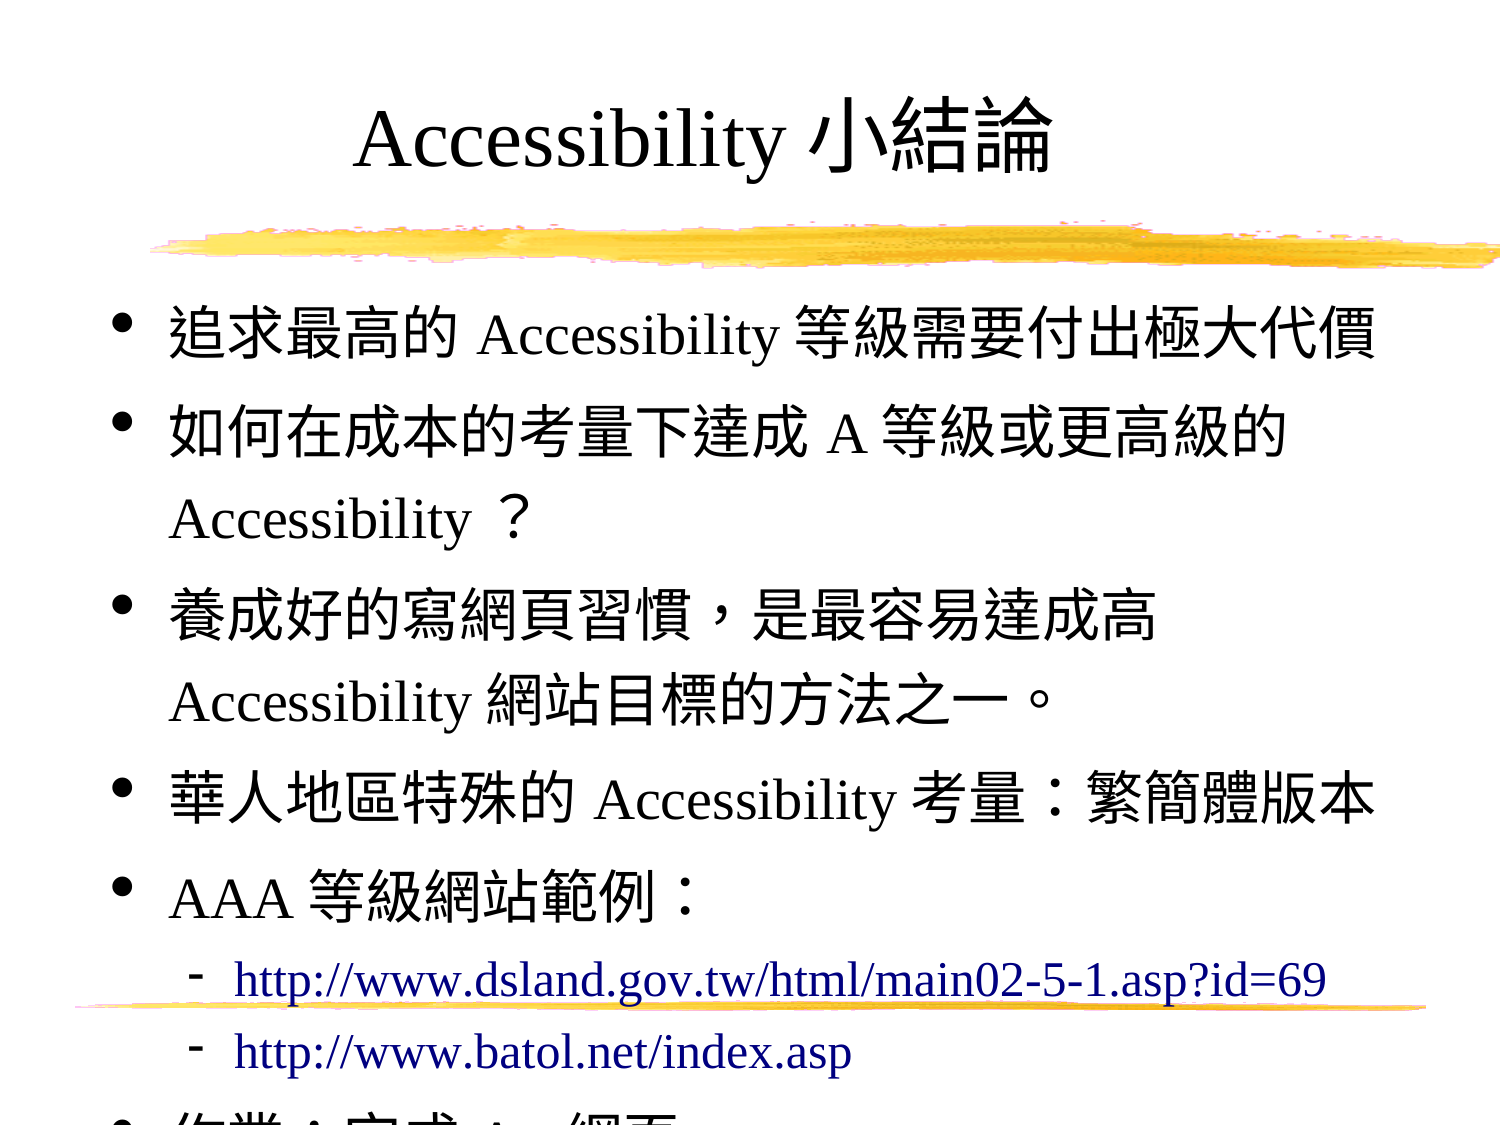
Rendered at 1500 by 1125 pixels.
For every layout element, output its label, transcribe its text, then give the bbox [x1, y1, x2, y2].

title Accessibility小結論 [66, 30, 1342, 231]
picture [150, 215, 1500, 279]
picture [1388, 999, 1426, 1013]
list 追求最高的Accessibility等級需要付出極大代價 如何在成本的考量下達成A等級或更高級的Accessibility？ 養成好的寫網頁習慣，是最容易達成高Accessibility網站目標的方法之一。 華人地區特殊的Accessibility考量：繁簡體版本 AAA等級網站範例： http://www.dsland.gov.tw/html/main02-5-1.asp?id=69 http://www.batol.net/index.asp 作業：完成A+網頁 [112, 287, 1388, 1019]
picture [75, 999, 112, 1013]
